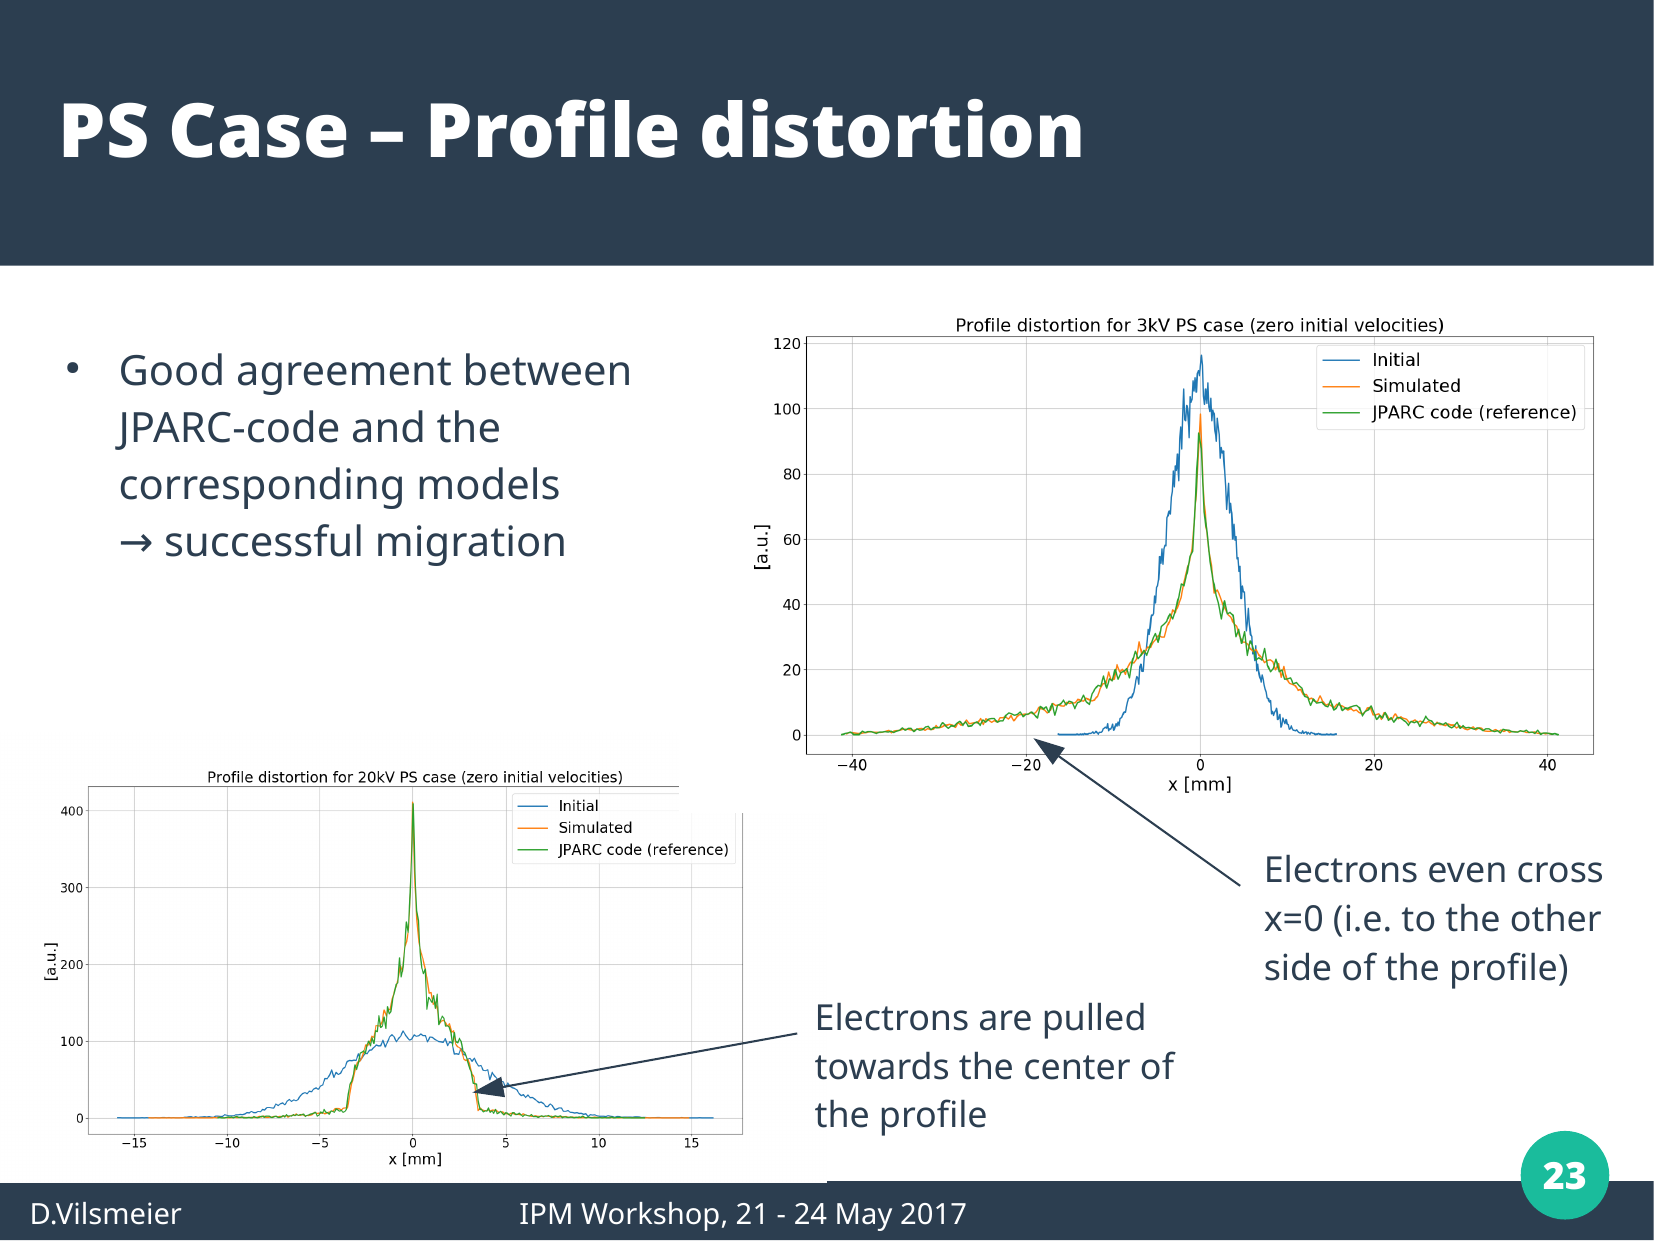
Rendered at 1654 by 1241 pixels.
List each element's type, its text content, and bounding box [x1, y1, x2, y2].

list Electrons are pulled towards the center of the profile [814, 992, 1217, 1182]
title PS Case – Profile distortion [59, 49, 1595, 207]
picture [0, 271, 1654, 1183]
list Electrons even cross x=0 (i.e. to the other side of the profile) [1263, 844, 1654, 1034]
list Good agreement between JPARC-code and the corresponding models → successful migration [47, 340, 736, 674]
